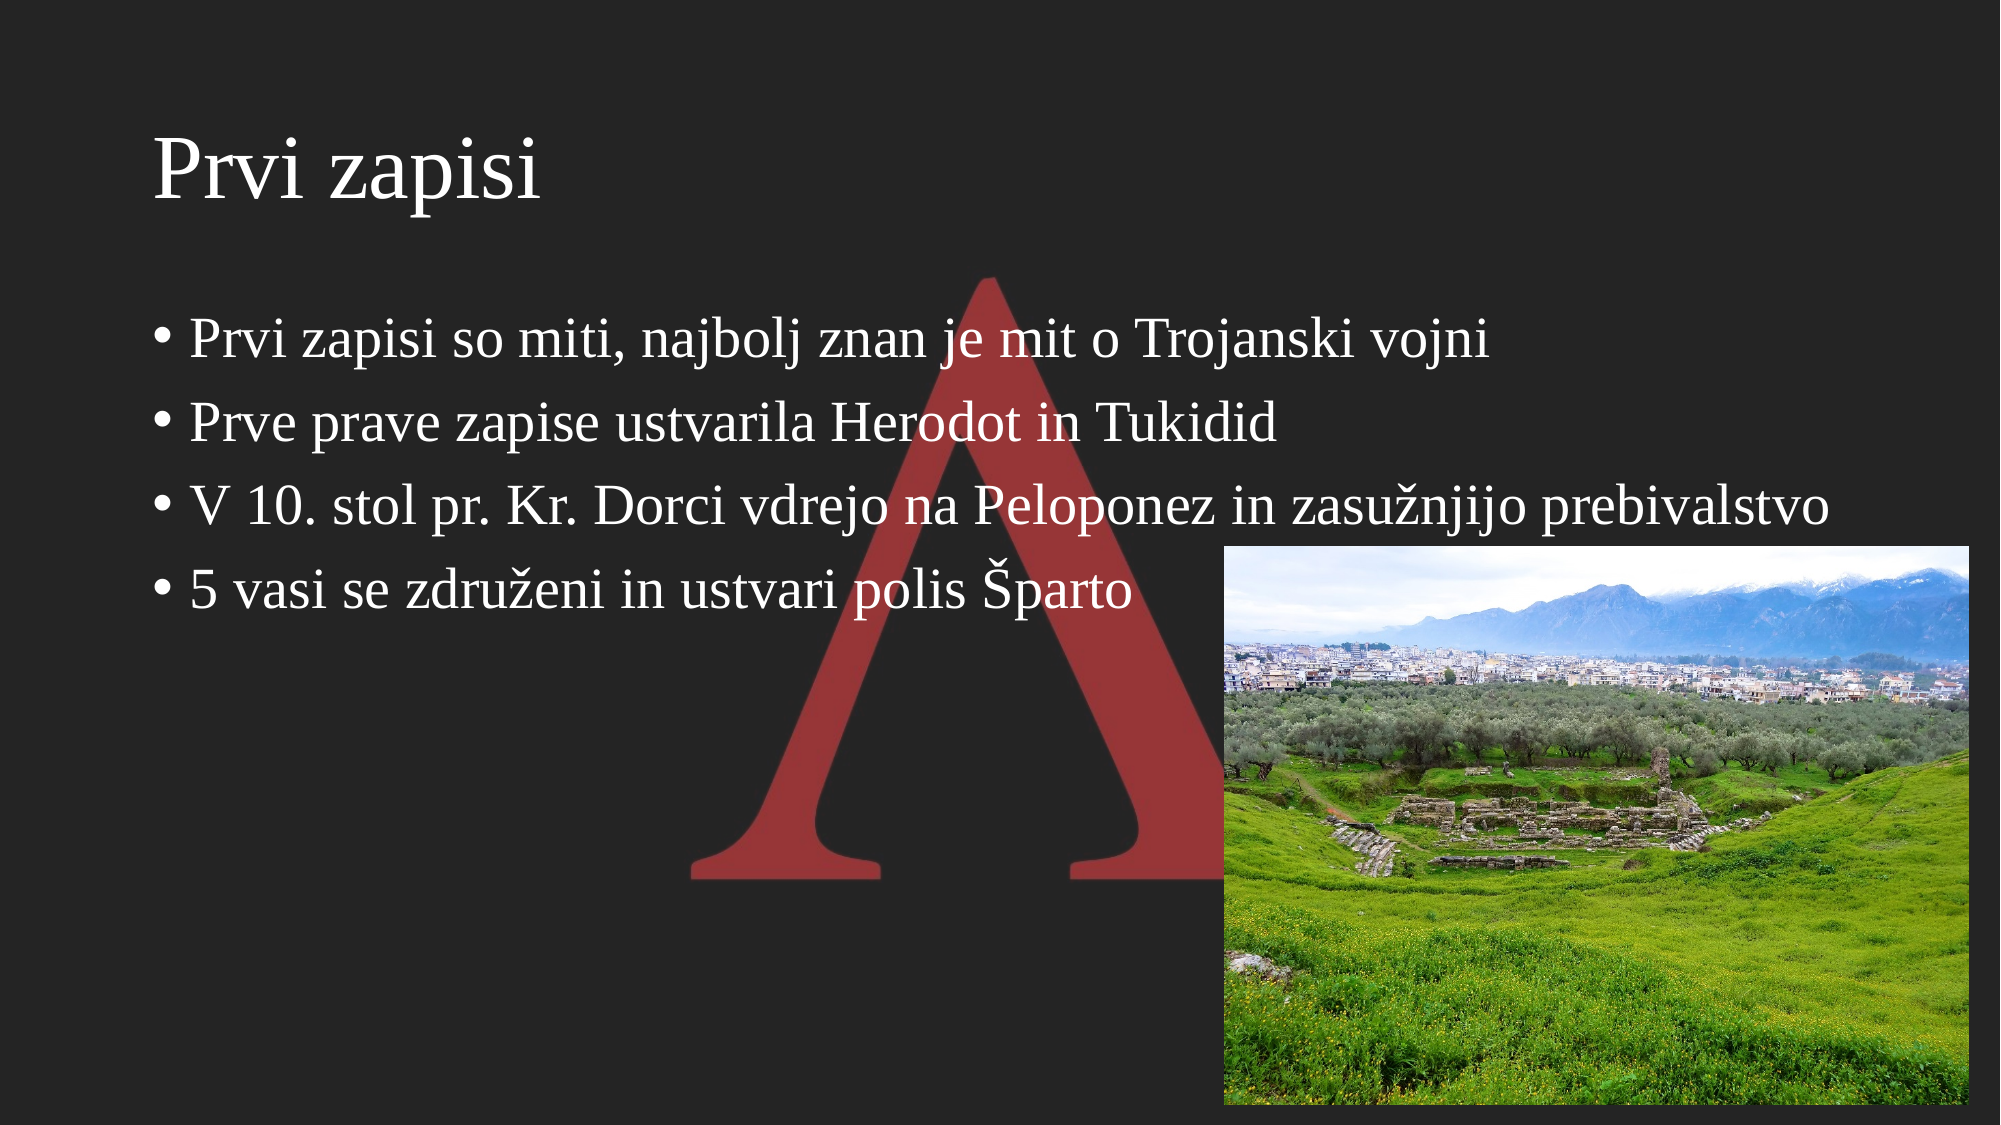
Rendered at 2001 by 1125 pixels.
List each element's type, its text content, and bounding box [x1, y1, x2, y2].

list Prvi zapisi so miti, najbolj znan je mit o Trojanski vojni Prve prave zapise ustvarila Herodot in Tukidid V 10. stol pr. Kr. Dorci vdrejo na Peloponez in zasužnjijo prebivalstvo 5 vasi se združeni in ustvari polis Šparto [137, 299, 1863, 1014]
picture [1224, 546, 1969, 1105]
title Prvi zapisi [137, 59, 1863, 278]
